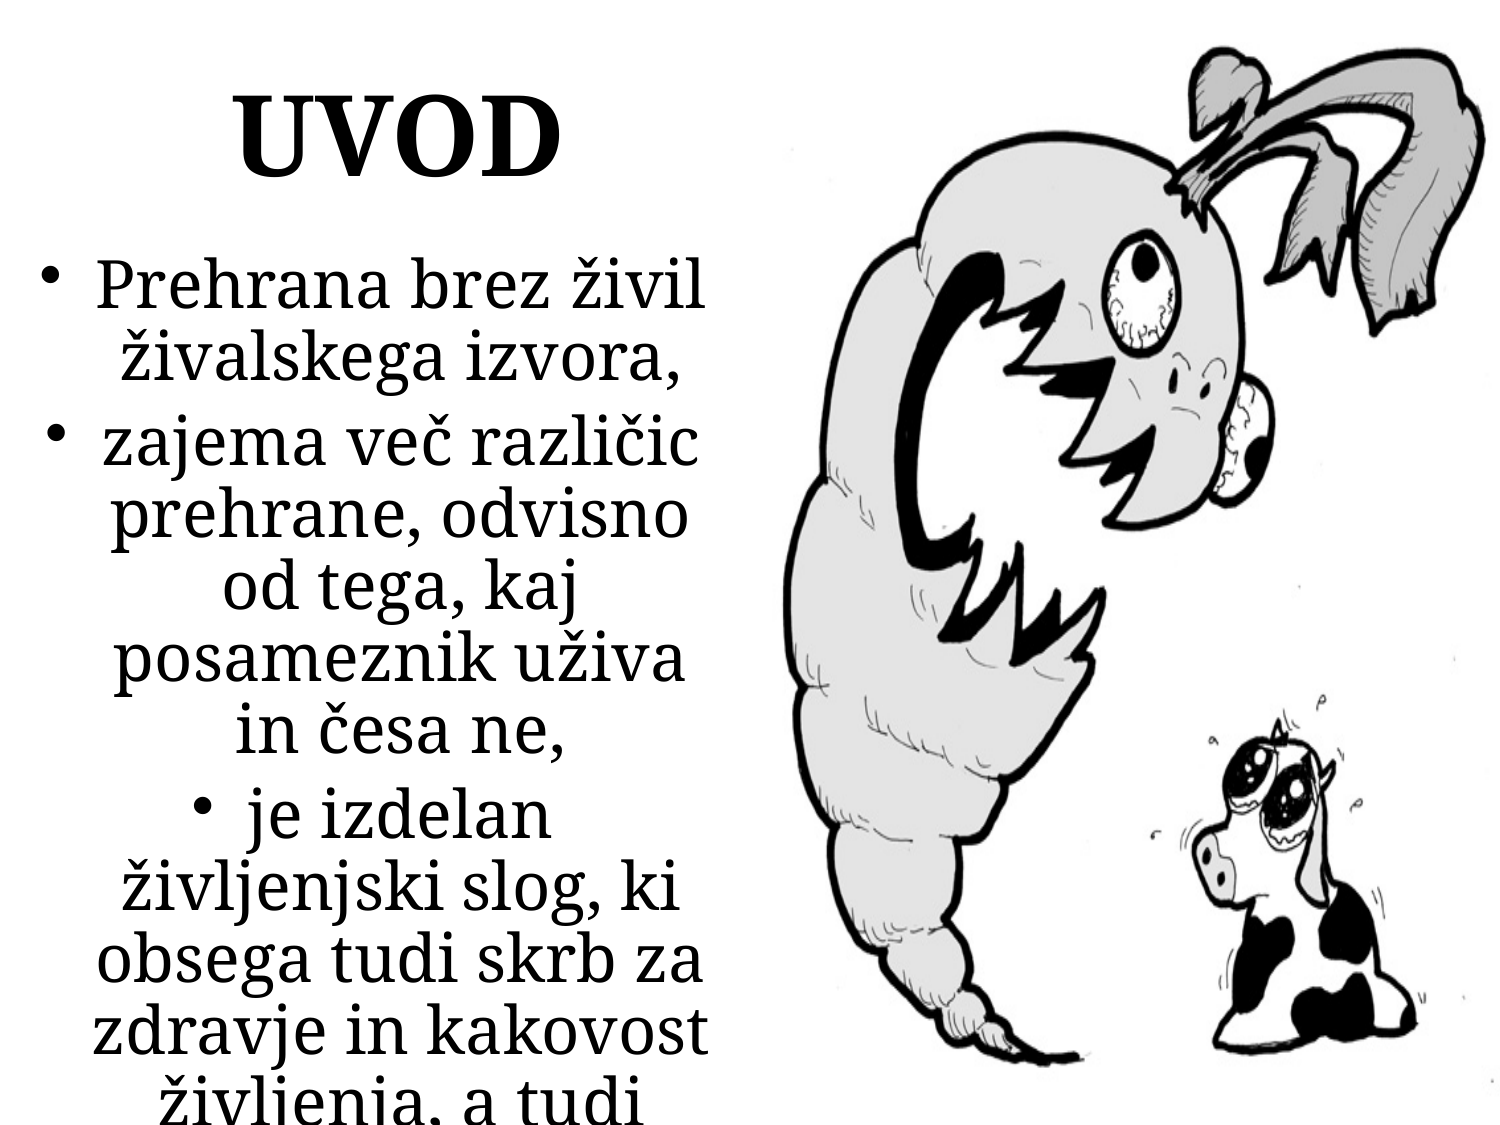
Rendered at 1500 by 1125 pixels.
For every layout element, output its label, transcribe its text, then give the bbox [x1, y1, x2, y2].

list Prehrana brez živil živalskega izvora, zajema več različic prehrane, odvisno od tega, kaj posameznik uživa in česa ne, je izdelan življenjski slog, ki obsega tudi skrb za zdravje in kakovost življenja, a tudi skrb za okolje in živali. [17, 243, 729, 1094]
title UVOD [76, 31, 721, 232]
picture [767, 42, 1500, 1106]
